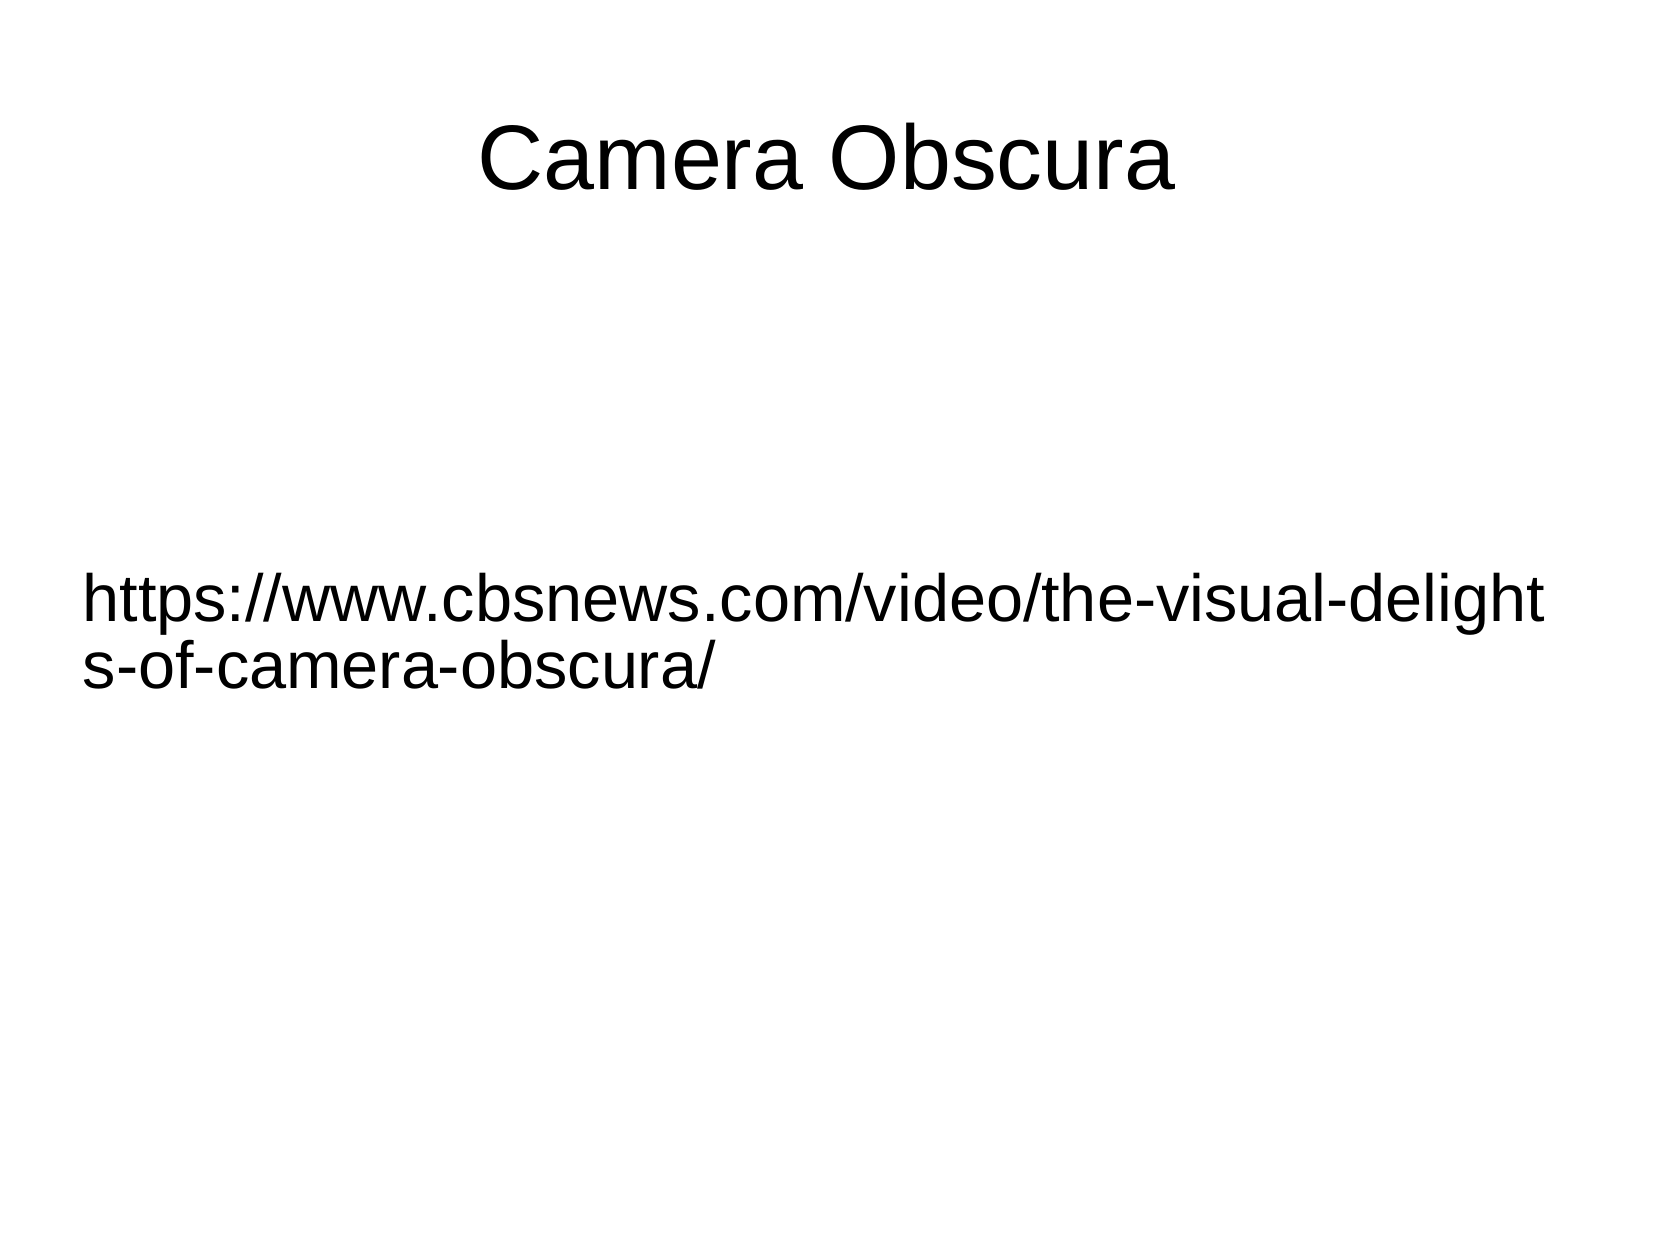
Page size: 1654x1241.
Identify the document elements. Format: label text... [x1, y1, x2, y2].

title Camera Obscura [82, 49, 1571, 257]
subtitle https://www.cbsnews.com/video/the-visual-delights-of-camera-obscura/ [82, 290, 1571, 1010]
